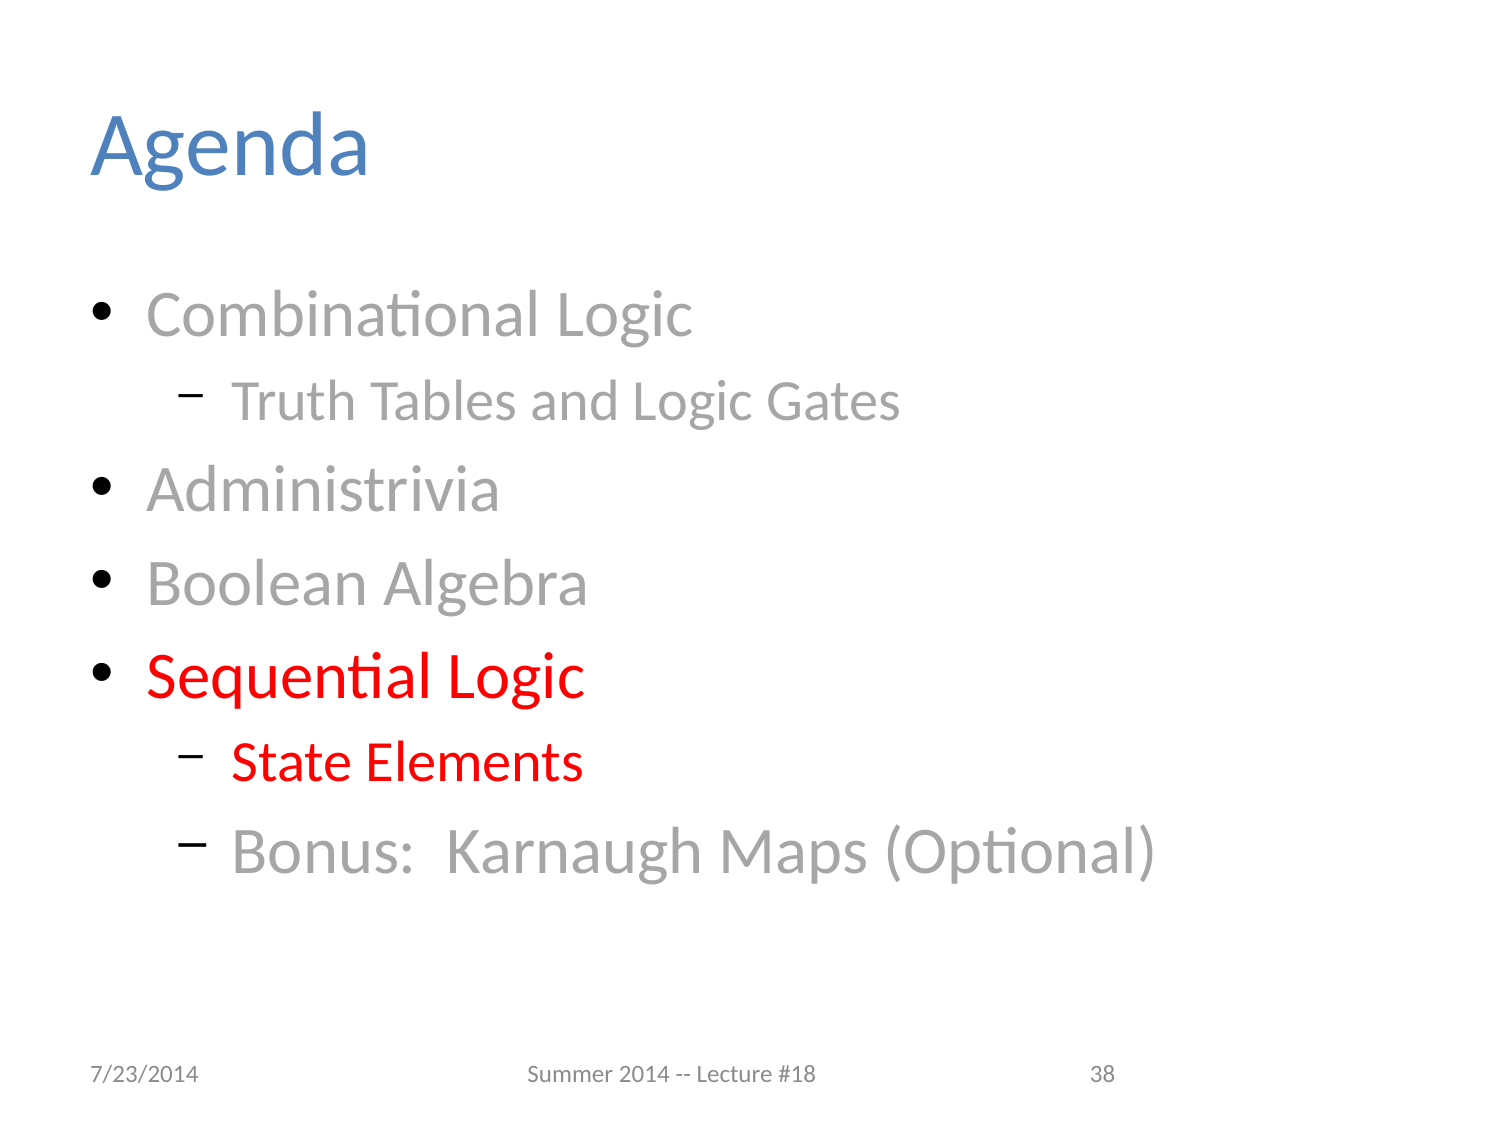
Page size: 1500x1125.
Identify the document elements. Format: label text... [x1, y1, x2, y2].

footer Summer 2014 -- Lecture #18 [512, 1042, 988, 1103]
slide_number 7/23/2014 [75, 1042, 425, 1103]
list Combinational Logic Truth Tables and Logic Gates Administrivia Boolean Algebra Sequential Logic State Elements Bonus: Karnaugh Maps (Optional) [75, 262, 1425, 1073]
slide_number <number> [1074, 1042, 1425, 1103]
title Agenda [75, 45, 1425, 233]
